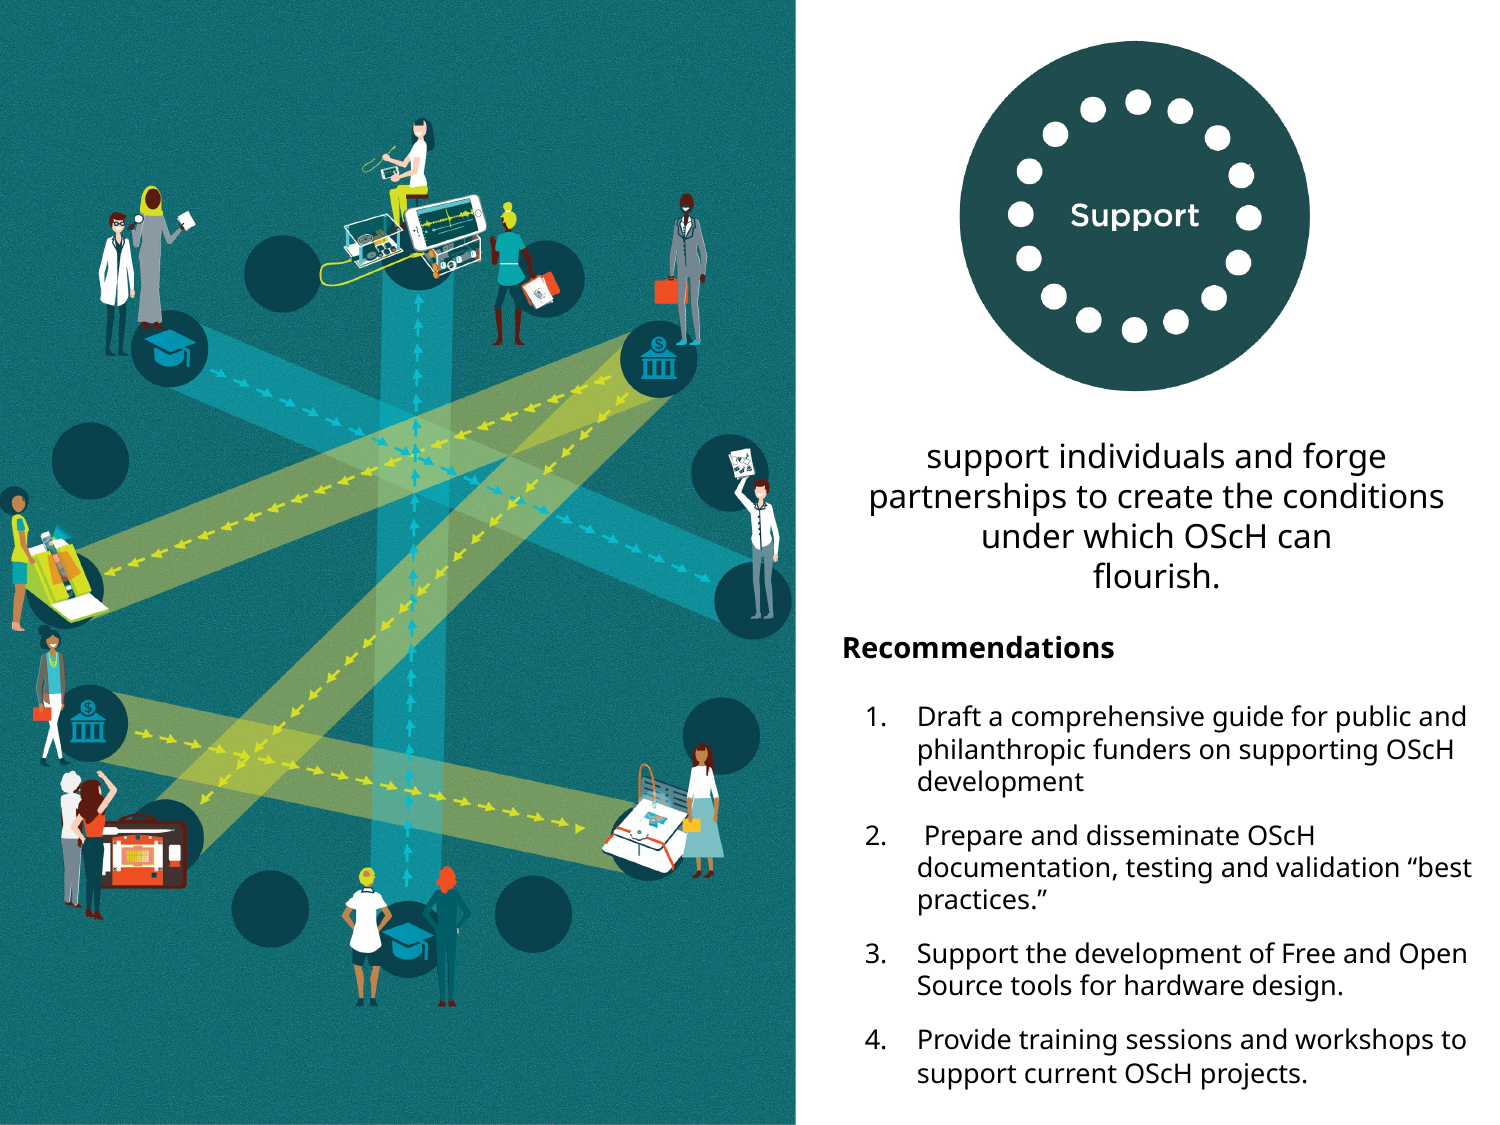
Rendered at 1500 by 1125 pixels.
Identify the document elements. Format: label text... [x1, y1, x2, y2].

picture [945, 25, 1321, 405]
picture [0, 0, 796, 1125]
text_box support individuals and forge partnerships to create the conditions under which OScH can flourish. Recommendations Draft a comprehensive guide for public and philanthropic funders on supporting OScH development Prepare and disseminate OScH documentation, testing and validation “best practices.” Support the development of Free and Open Source tools for hardware design. Provide training sessions and workshops to support current OScH projects. [826, 504, 1488, 1125]
